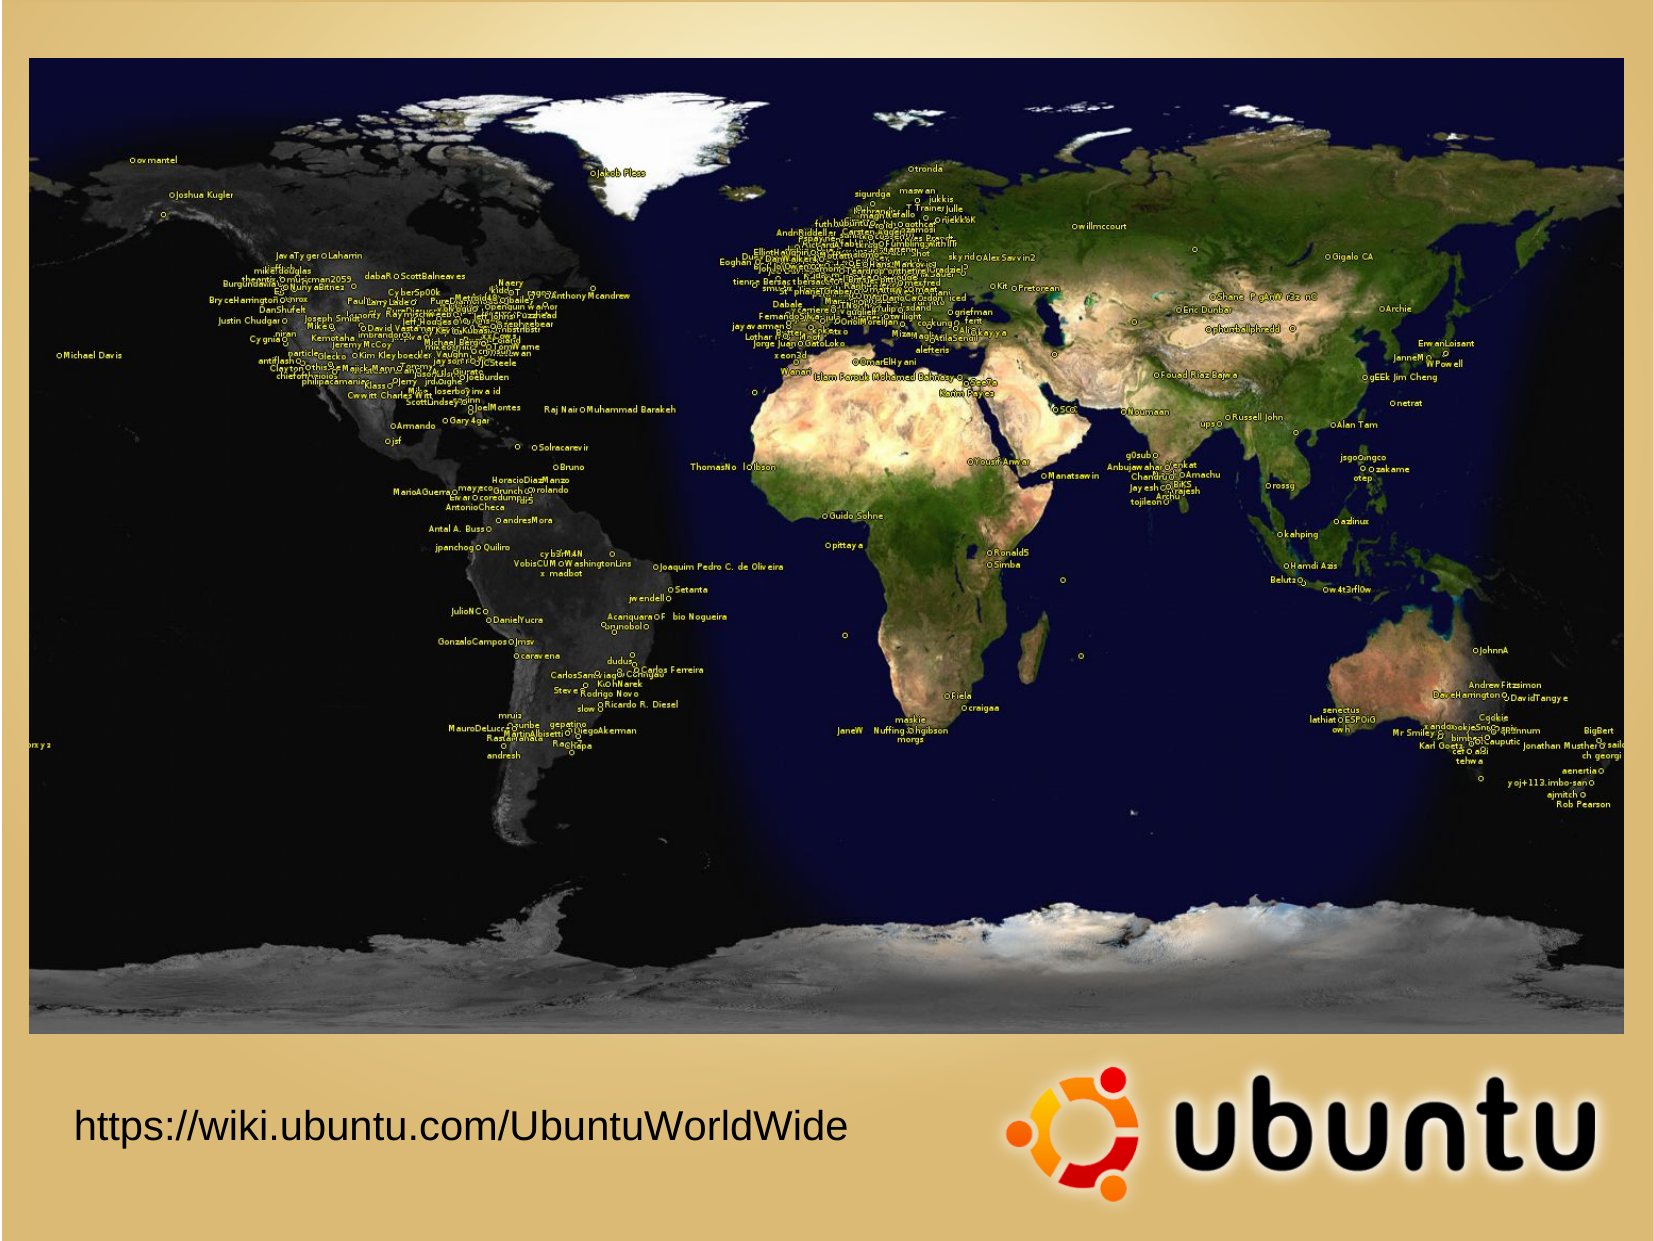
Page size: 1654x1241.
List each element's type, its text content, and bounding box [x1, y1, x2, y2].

text_box https://wiki.ubuntu.com/UbuntuWorldWide [59, 1095, 886, 1158]
picture [2, 0, 1654, 1241]
